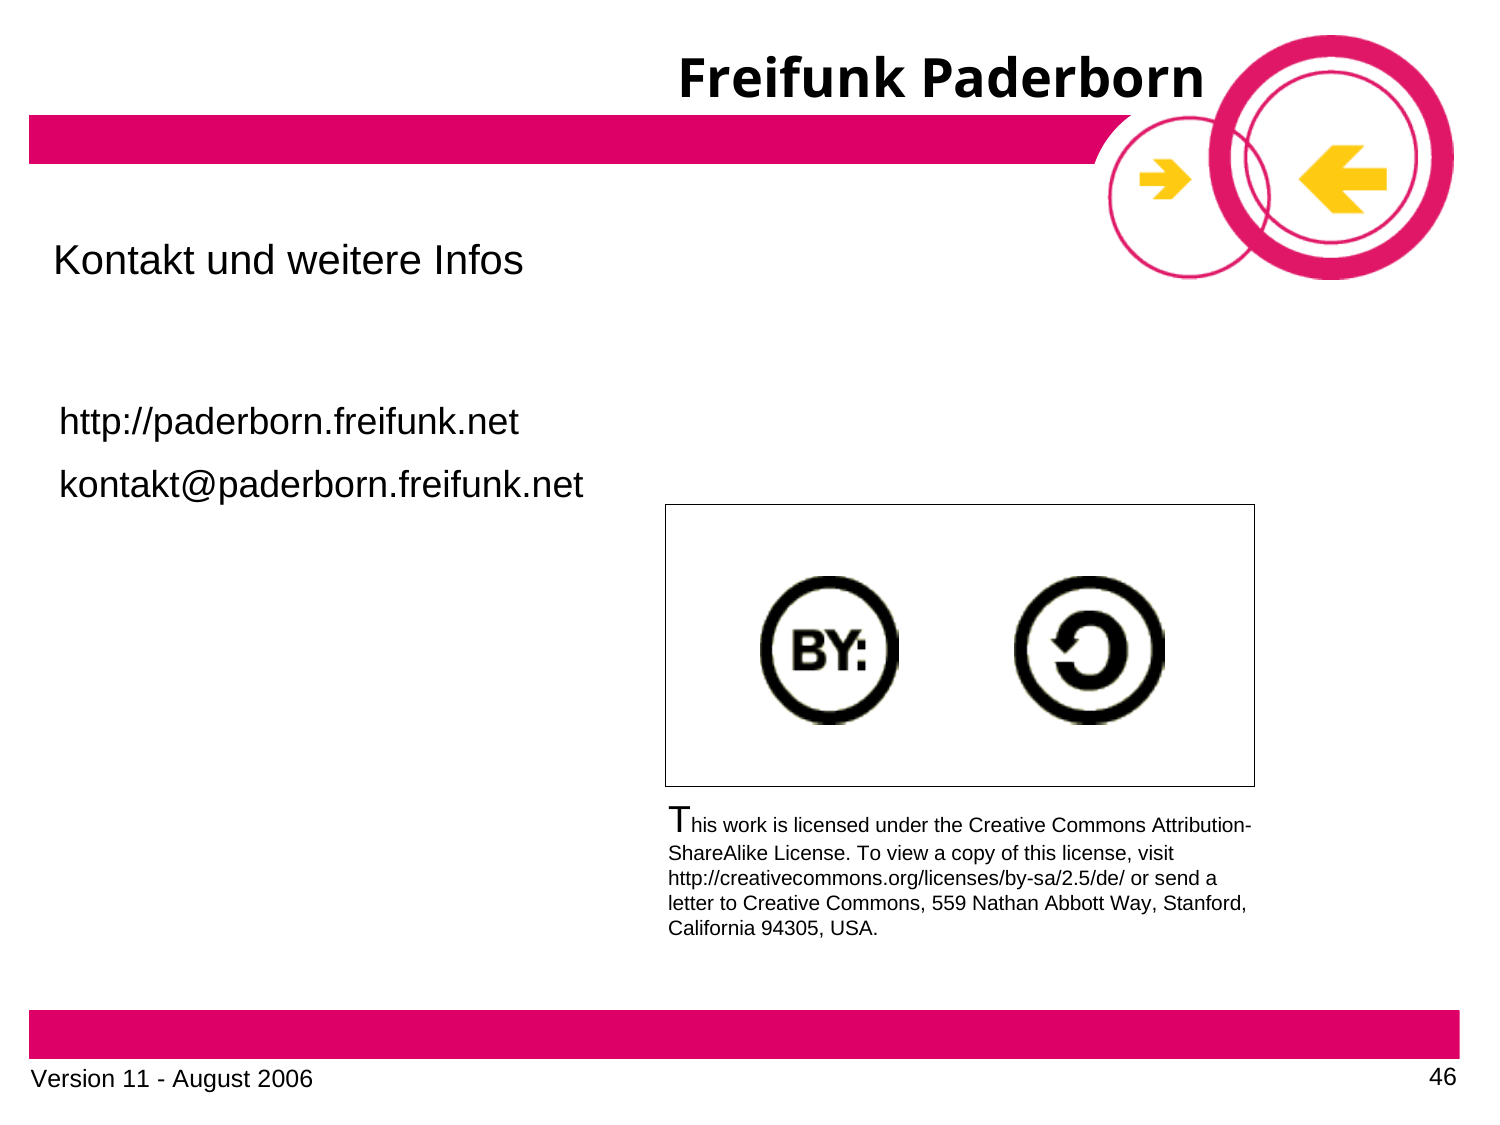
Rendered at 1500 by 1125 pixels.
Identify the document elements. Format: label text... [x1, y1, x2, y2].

text_box Kontakt und weitere Infos [53, 233, 1046, 313]
picture [1014, 576, 1165, 725]
text_box http://paderborn.freifunk.net kontakt@paderborn.freifunk.net [59, 337, 1288, 976]
picture [1107, 35, 1454, 280]
picture [760, 576, 899, 725]
text_box This work is licensed under the Creative Commons Attribution-ShareAlike License. To view a copy of this license, visit http://creativecommons.org/licenses/by-sa/2.5/de/ or send a letter to Creative Commons, 559 Nathan Abbott Way, Stanford, California 94305, USA. [668, 795, 1256, 947]
